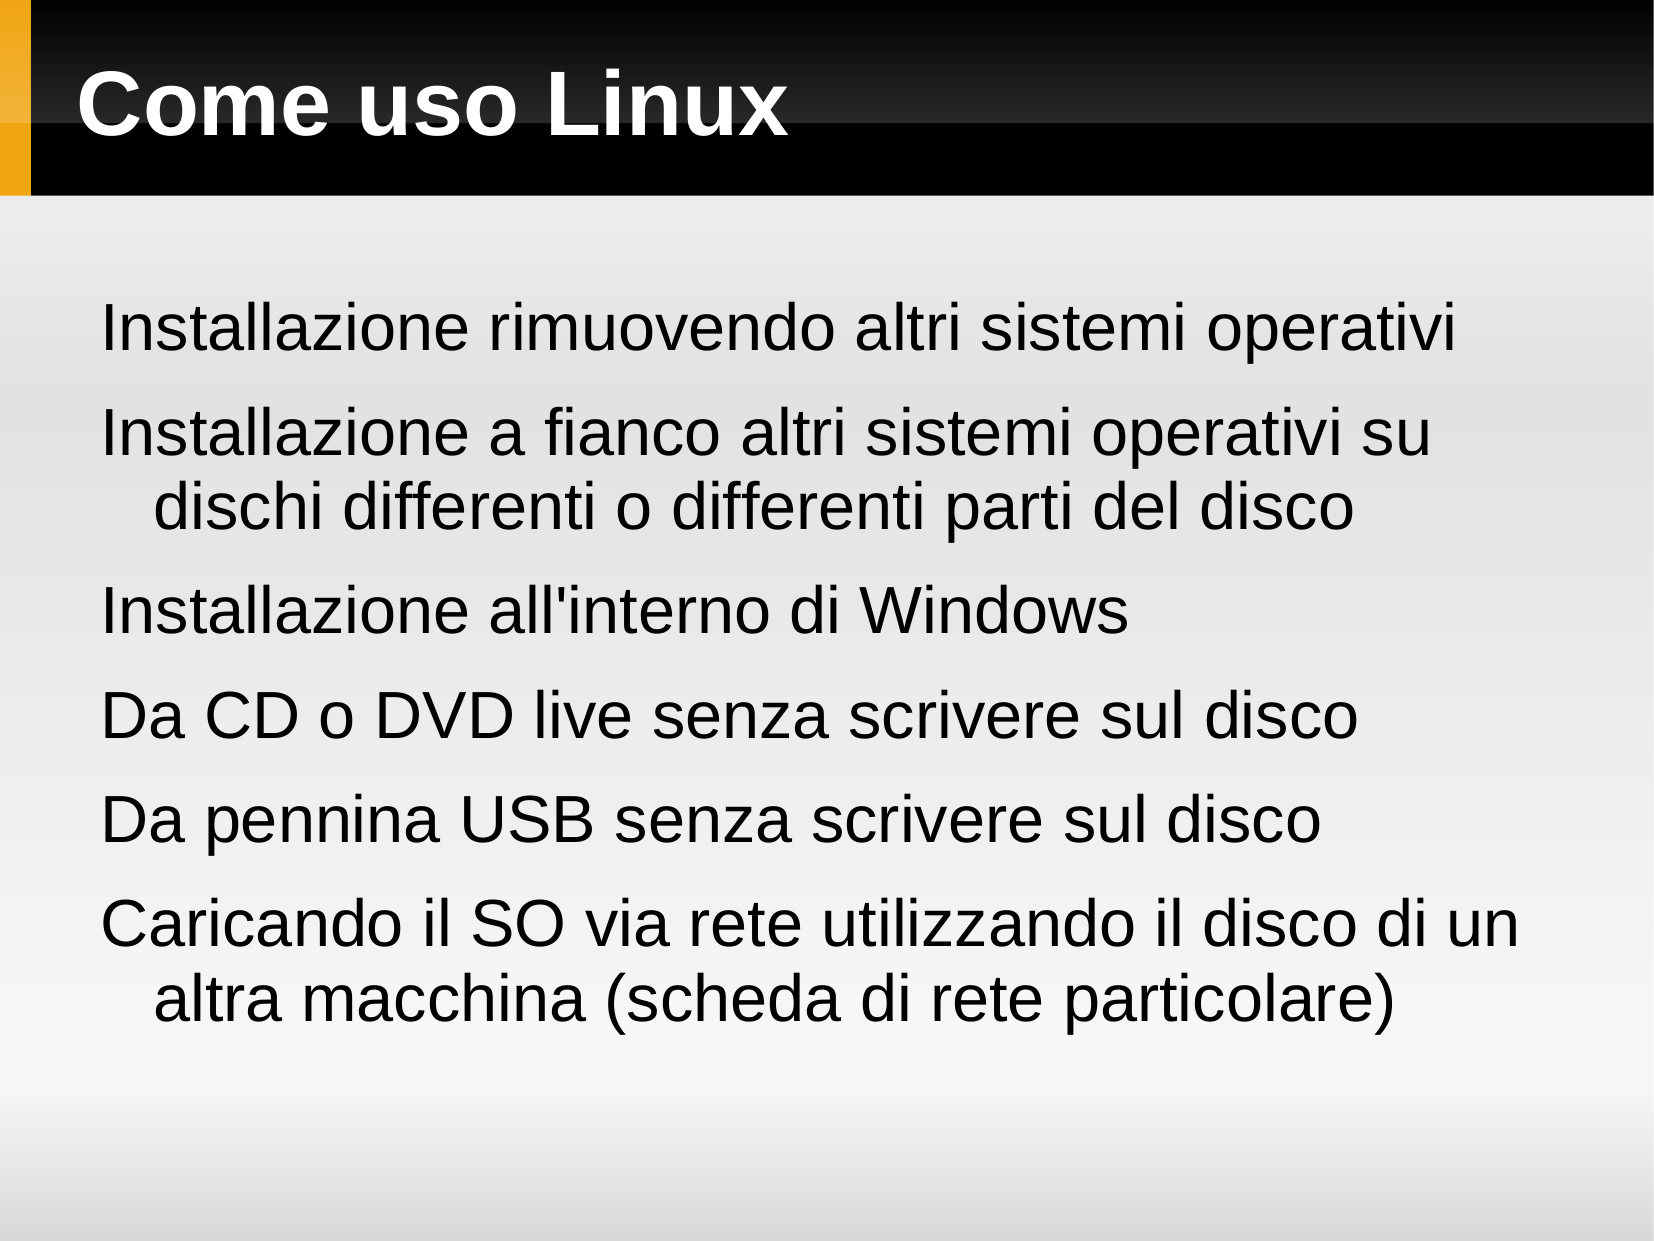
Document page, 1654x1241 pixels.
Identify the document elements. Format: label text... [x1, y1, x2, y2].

title Come uso Linux [76, 7, 1565, 200]
picture [0, 0, 1654, 1241]
list Installazione rimuovendo altri sistemi operativi Installazione a fianco altri sistemi operativi su dischi differenti o differenti parti del disco Installazione all'interno di Windows Da CD o DVD live senza scrivere sul disco Da pennina USB senza scrivere sul disco Caricando il SO via rete utilizzando il disco di un altra macchina (scheda di rete particolare) [82, 290, 1571, 1094]
